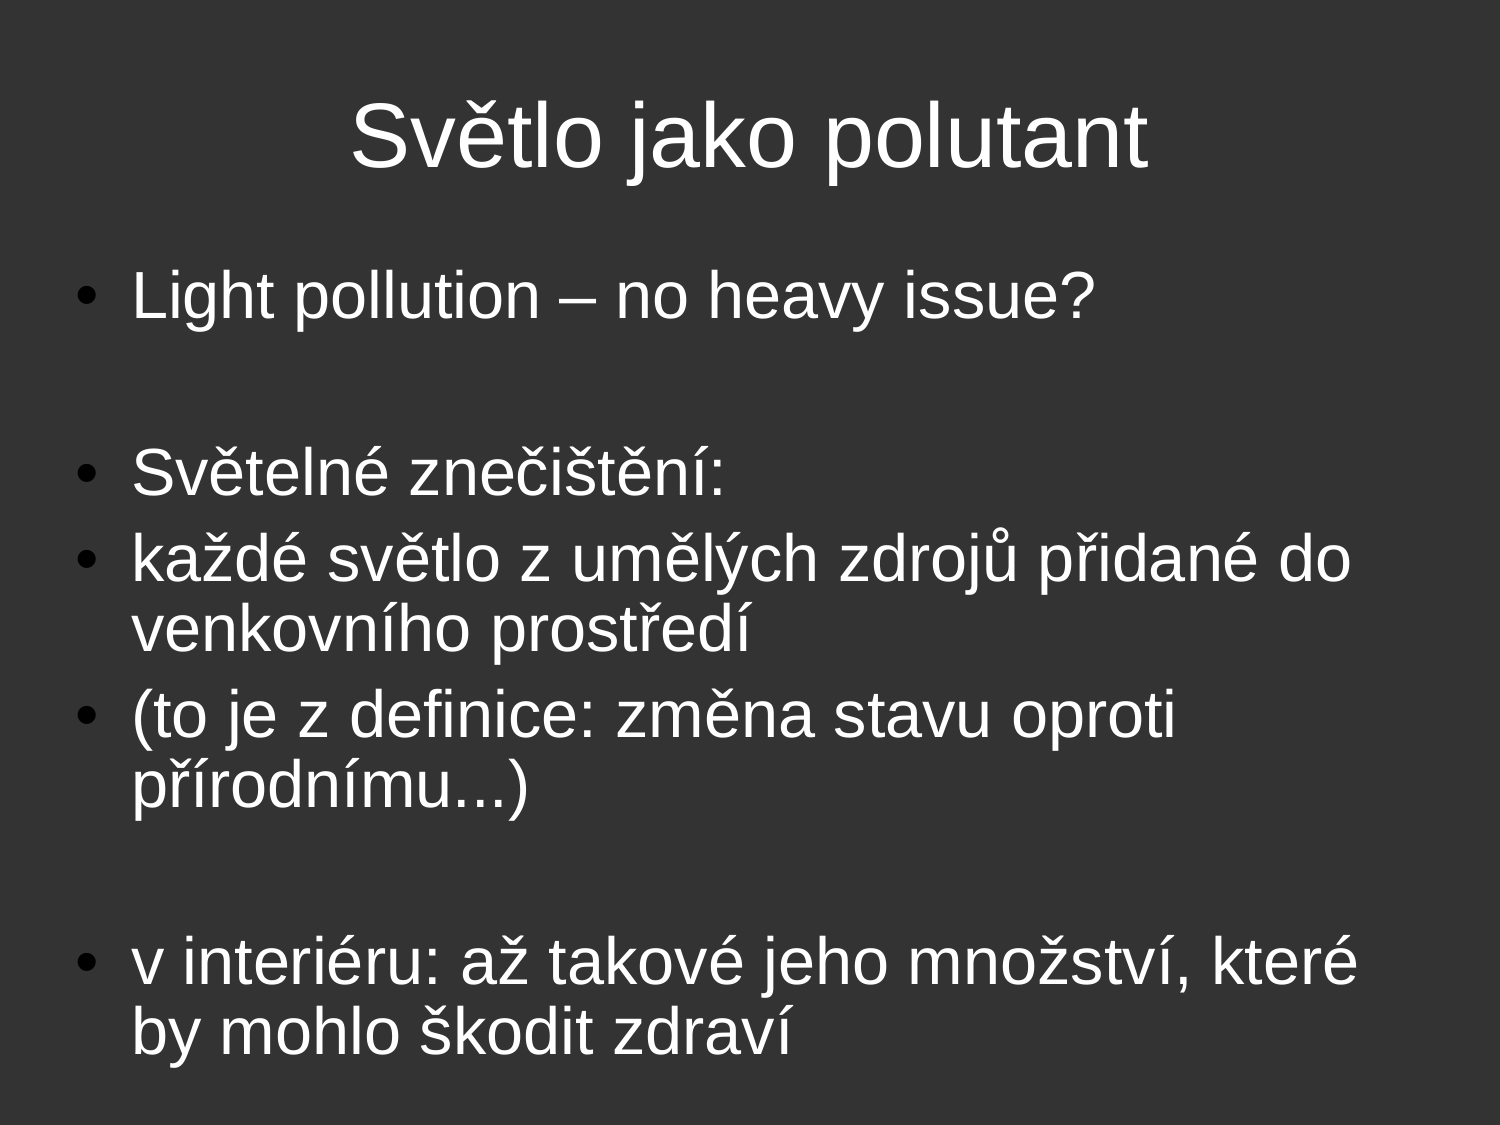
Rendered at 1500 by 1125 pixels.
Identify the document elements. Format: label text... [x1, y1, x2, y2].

title Světlo jako polutant [75, 21, 1425, 257]
list Light pollution – no heavy issue? Světelné znečištění: každé světlo z umělých zdrojů přidané do venkovního prostředí (to je z definice: změna stavu oproti přírodnímu...) v interiéru: až takové jeho množství, které by mohlo škodit zdraví [75, 262, 1425, 1074]
